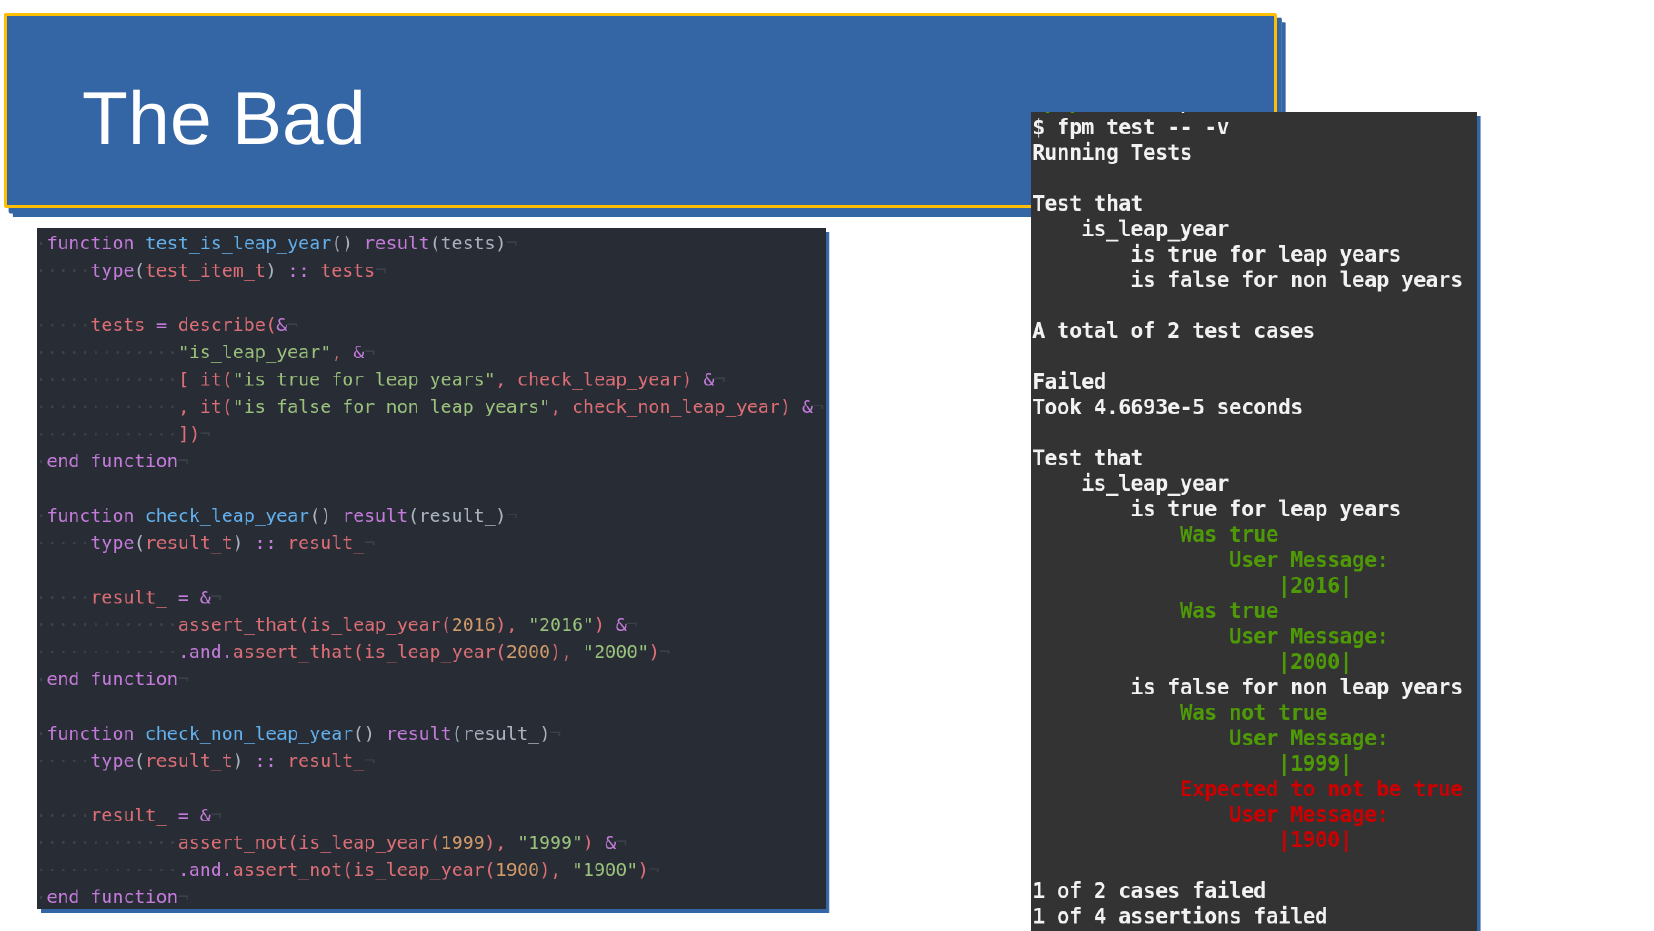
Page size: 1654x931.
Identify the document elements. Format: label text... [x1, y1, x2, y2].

title The Bad [82, 44, 1235, 192]
picture [37, 228, 826, 909]
picture [1031, 112, 1477, 931]
